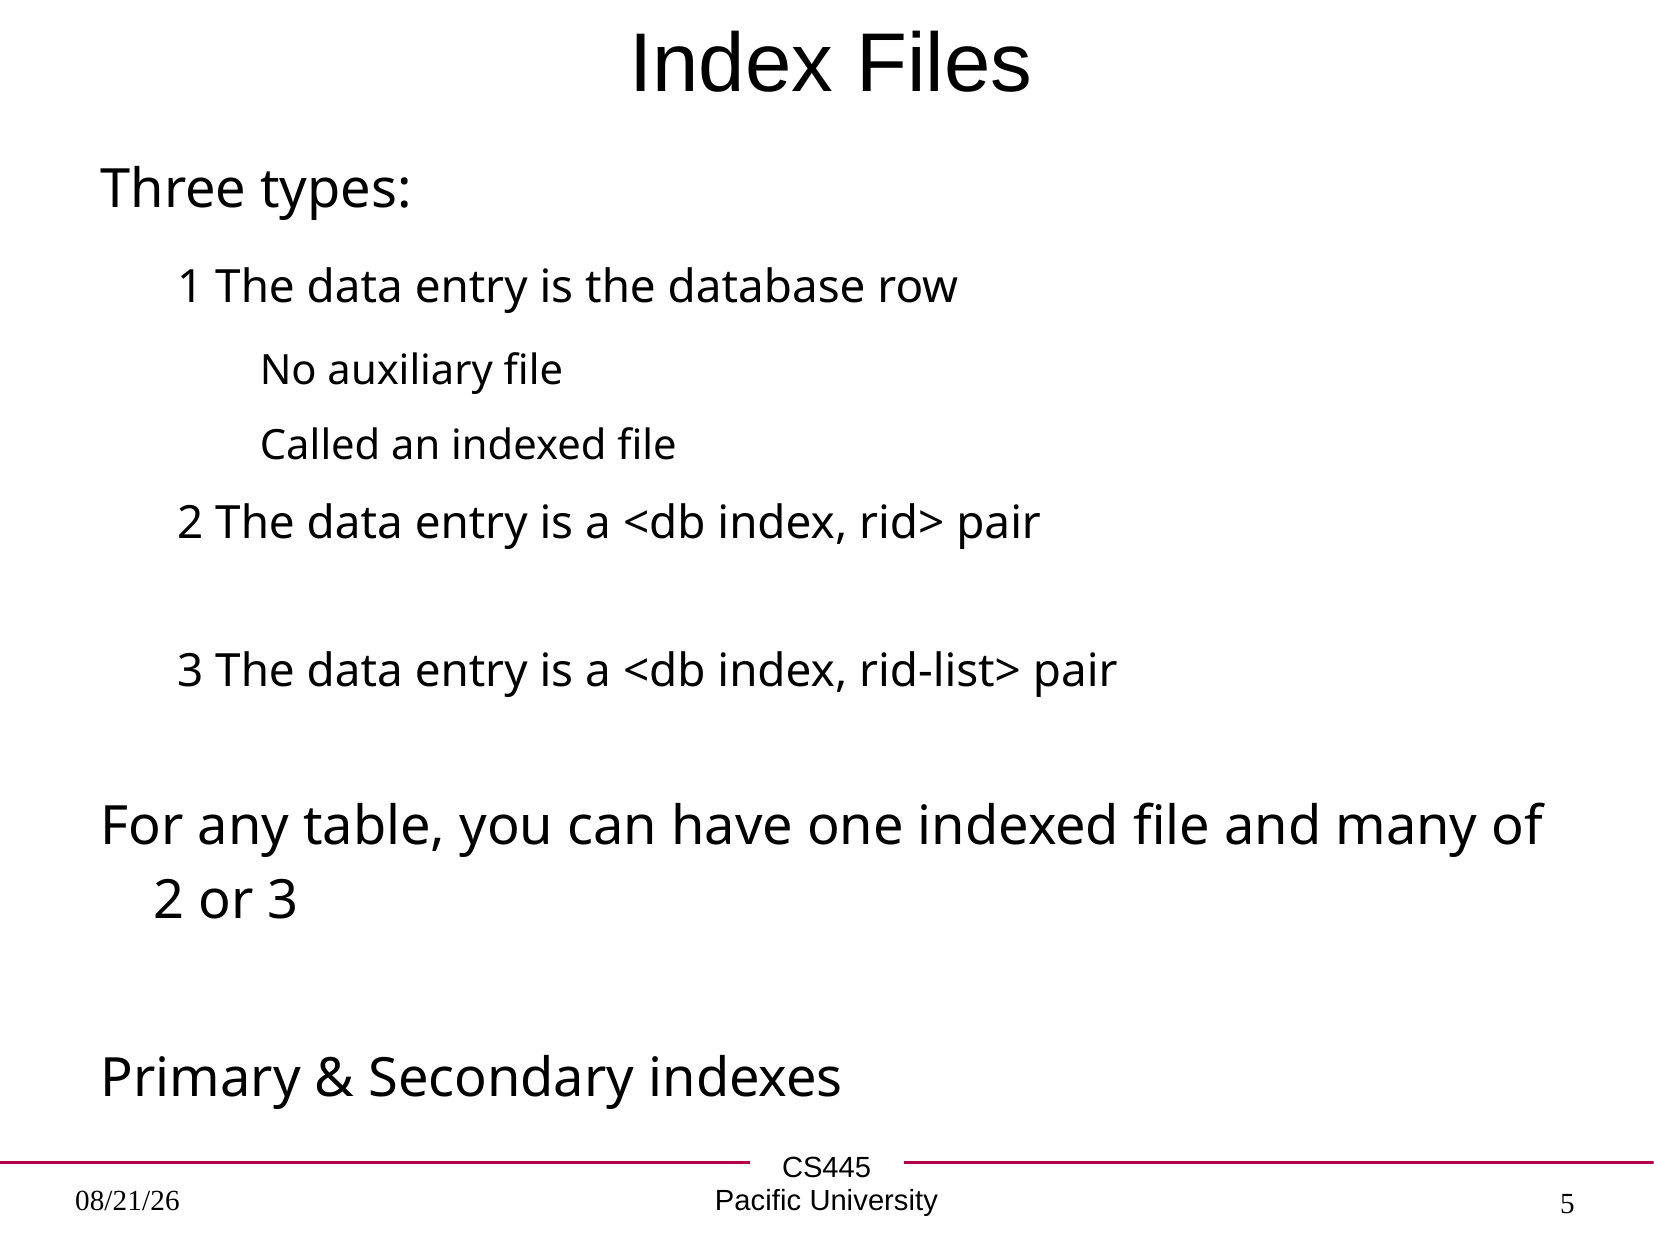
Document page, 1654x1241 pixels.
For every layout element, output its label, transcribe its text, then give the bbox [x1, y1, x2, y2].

title Index Files [86, 15, 1576, 109]
list Three types: 1 The data entry is the database row No auxiliary file Called an indexed file 2 The data entry is a <db index, rid> pair 3 The data entry is a <db index, rid-list> pair For any table, you can have one indexed file and many of 2 or 3 Primary & Secondary indexes [82, 150, 1571, 1111]
